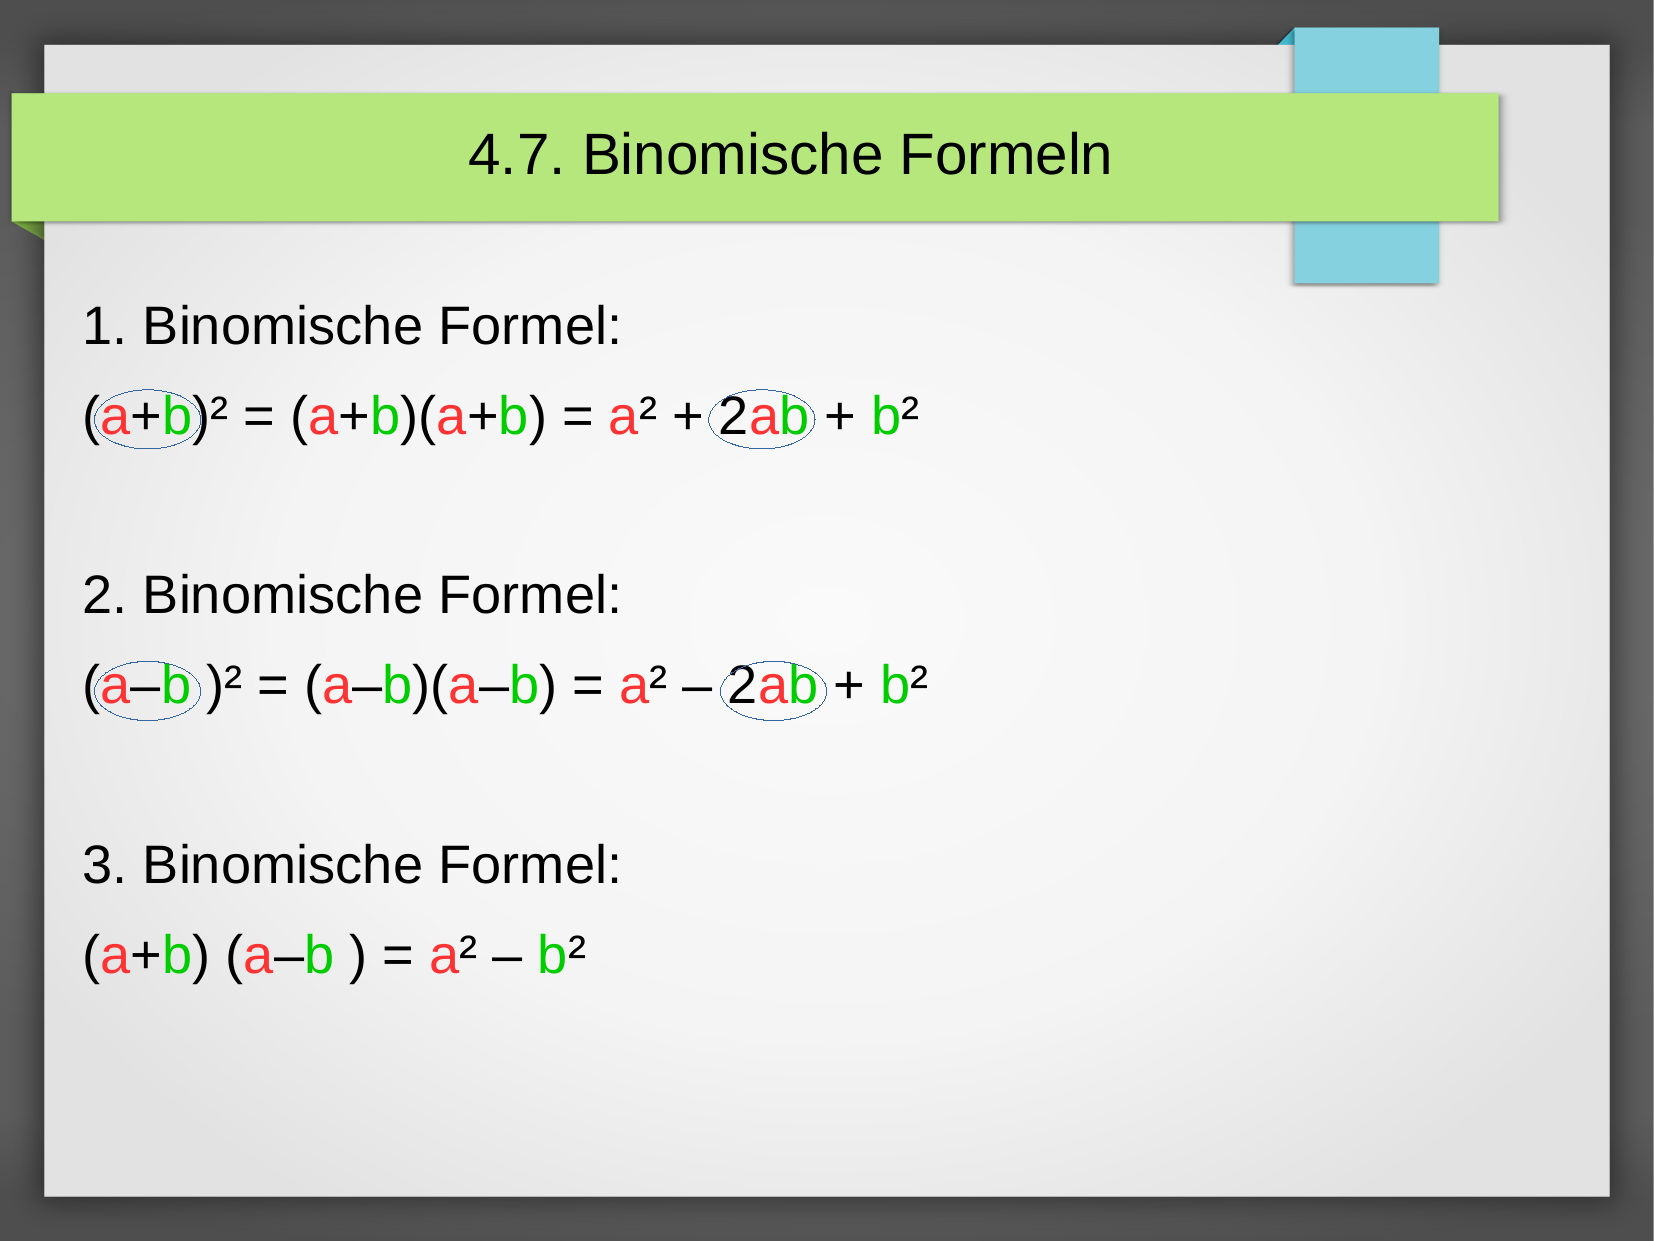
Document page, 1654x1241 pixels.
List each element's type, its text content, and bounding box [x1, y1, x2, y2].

text_box [94, 389, 201, 449]
text_box [720, 661, 827, 721]
title 4.7. Binomische Formeln [82, 70, 1501, 239]
picture [0, 0, 1654, 1241]
text_box [94, 661, 201, 721]
text_box [708, 389, 816, 449]
list 1. Binomische Formel: (a+b)² = (a+b)(a+b) = a² + 2ab + b² 2. Binomische Formel: (a–b )² = (a–b)(a–b) = a² – 2ab + b² 3. Binomische Formel: (a+b) (a–b ) = a² – b² [82, 295, 1571, 1015]
